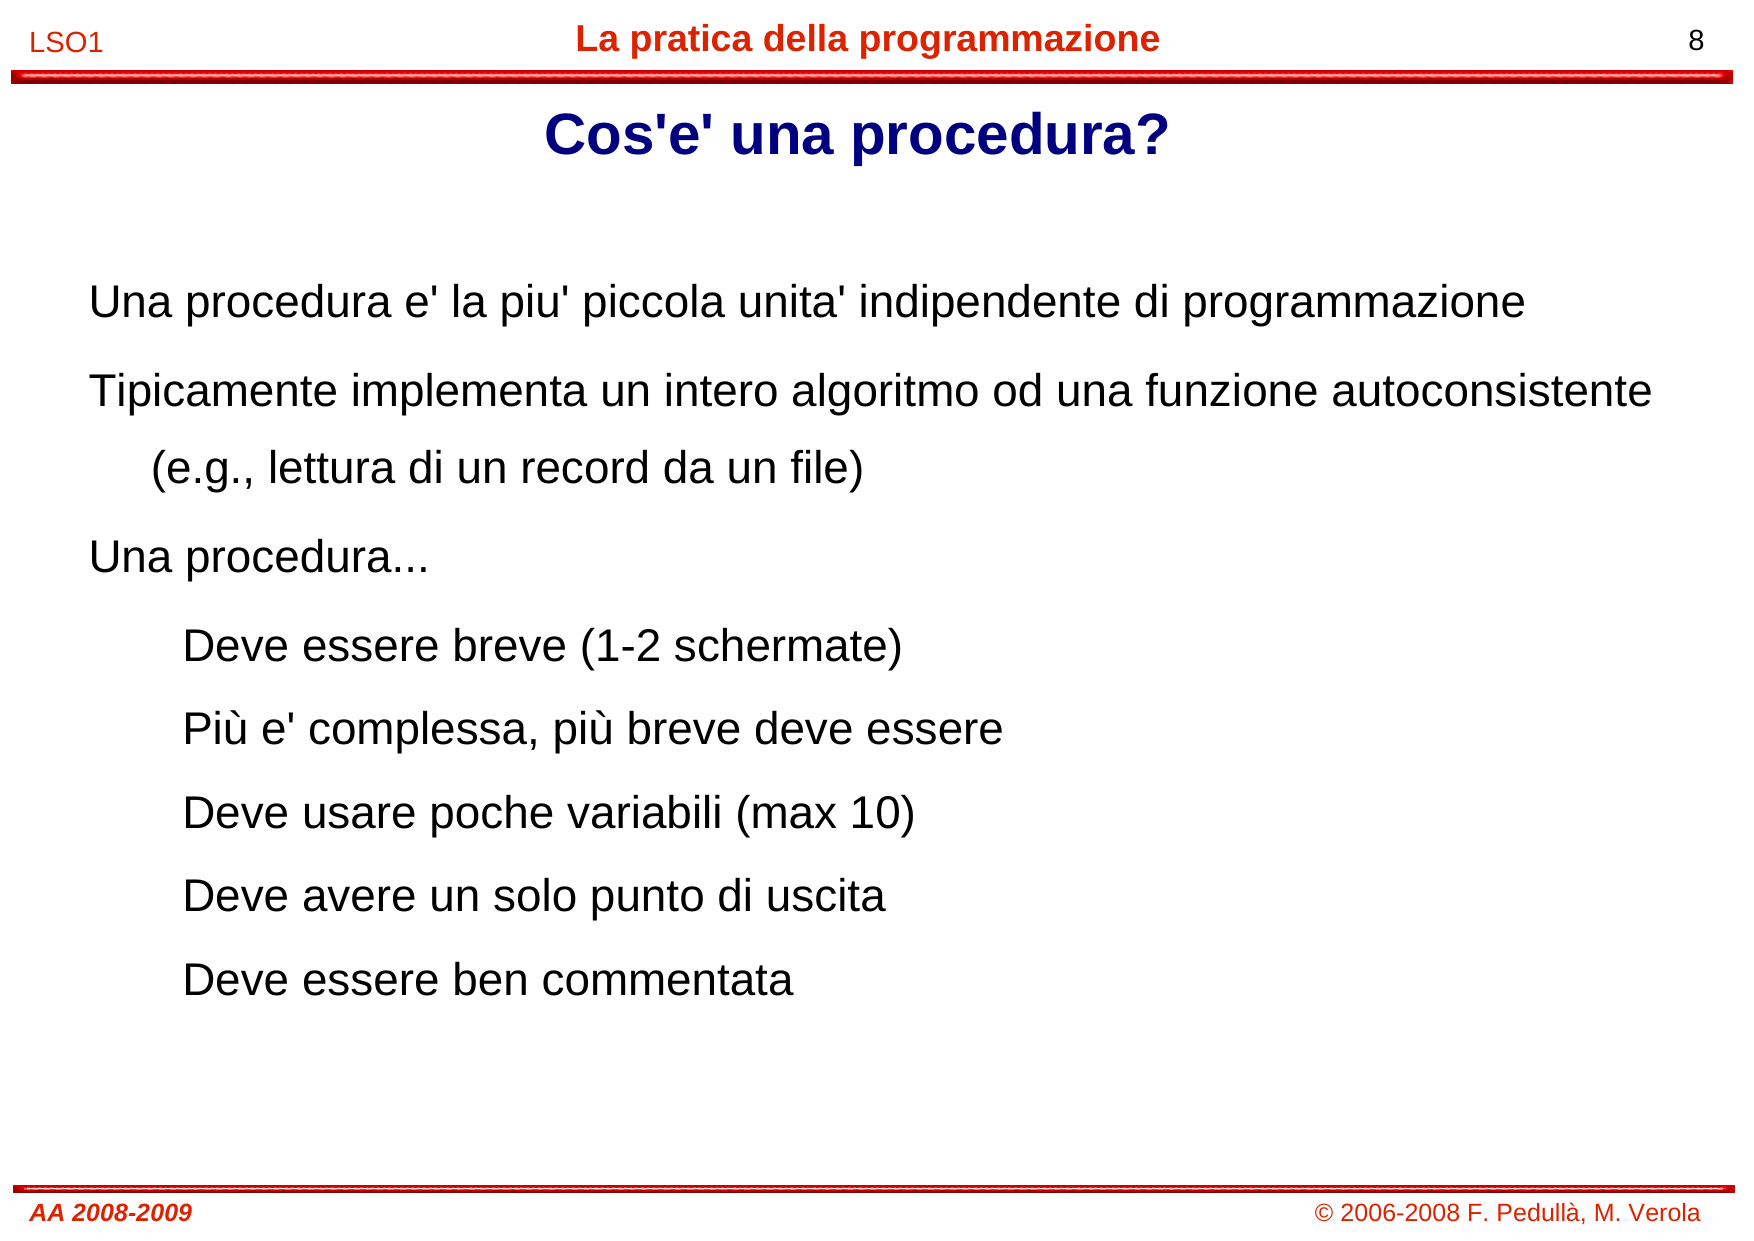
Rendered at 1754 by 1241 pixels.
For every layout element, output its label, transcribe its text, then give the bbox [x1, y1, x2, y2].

picture [11, 70, 1733, 84]
picture [13, 1185, 1735, 1193]
text_box Cos'e' una procedura? [386, 98, 1330, 187]
list Una procedura e' la piu' piccola unita' indipendente di programmazione Tipicamente implementa un intero algoritmo od una funzione autoconsistente (e.g., lettura di un record da un file) Una procedura... Deve essere breve (1-2 schermate) Più e' complessa, più breve deve essere Deve usare poche variabili (max 10) Deve avere un solo punto di uscita Deve essere ben commentata [88, 250, 1671, 1106]
